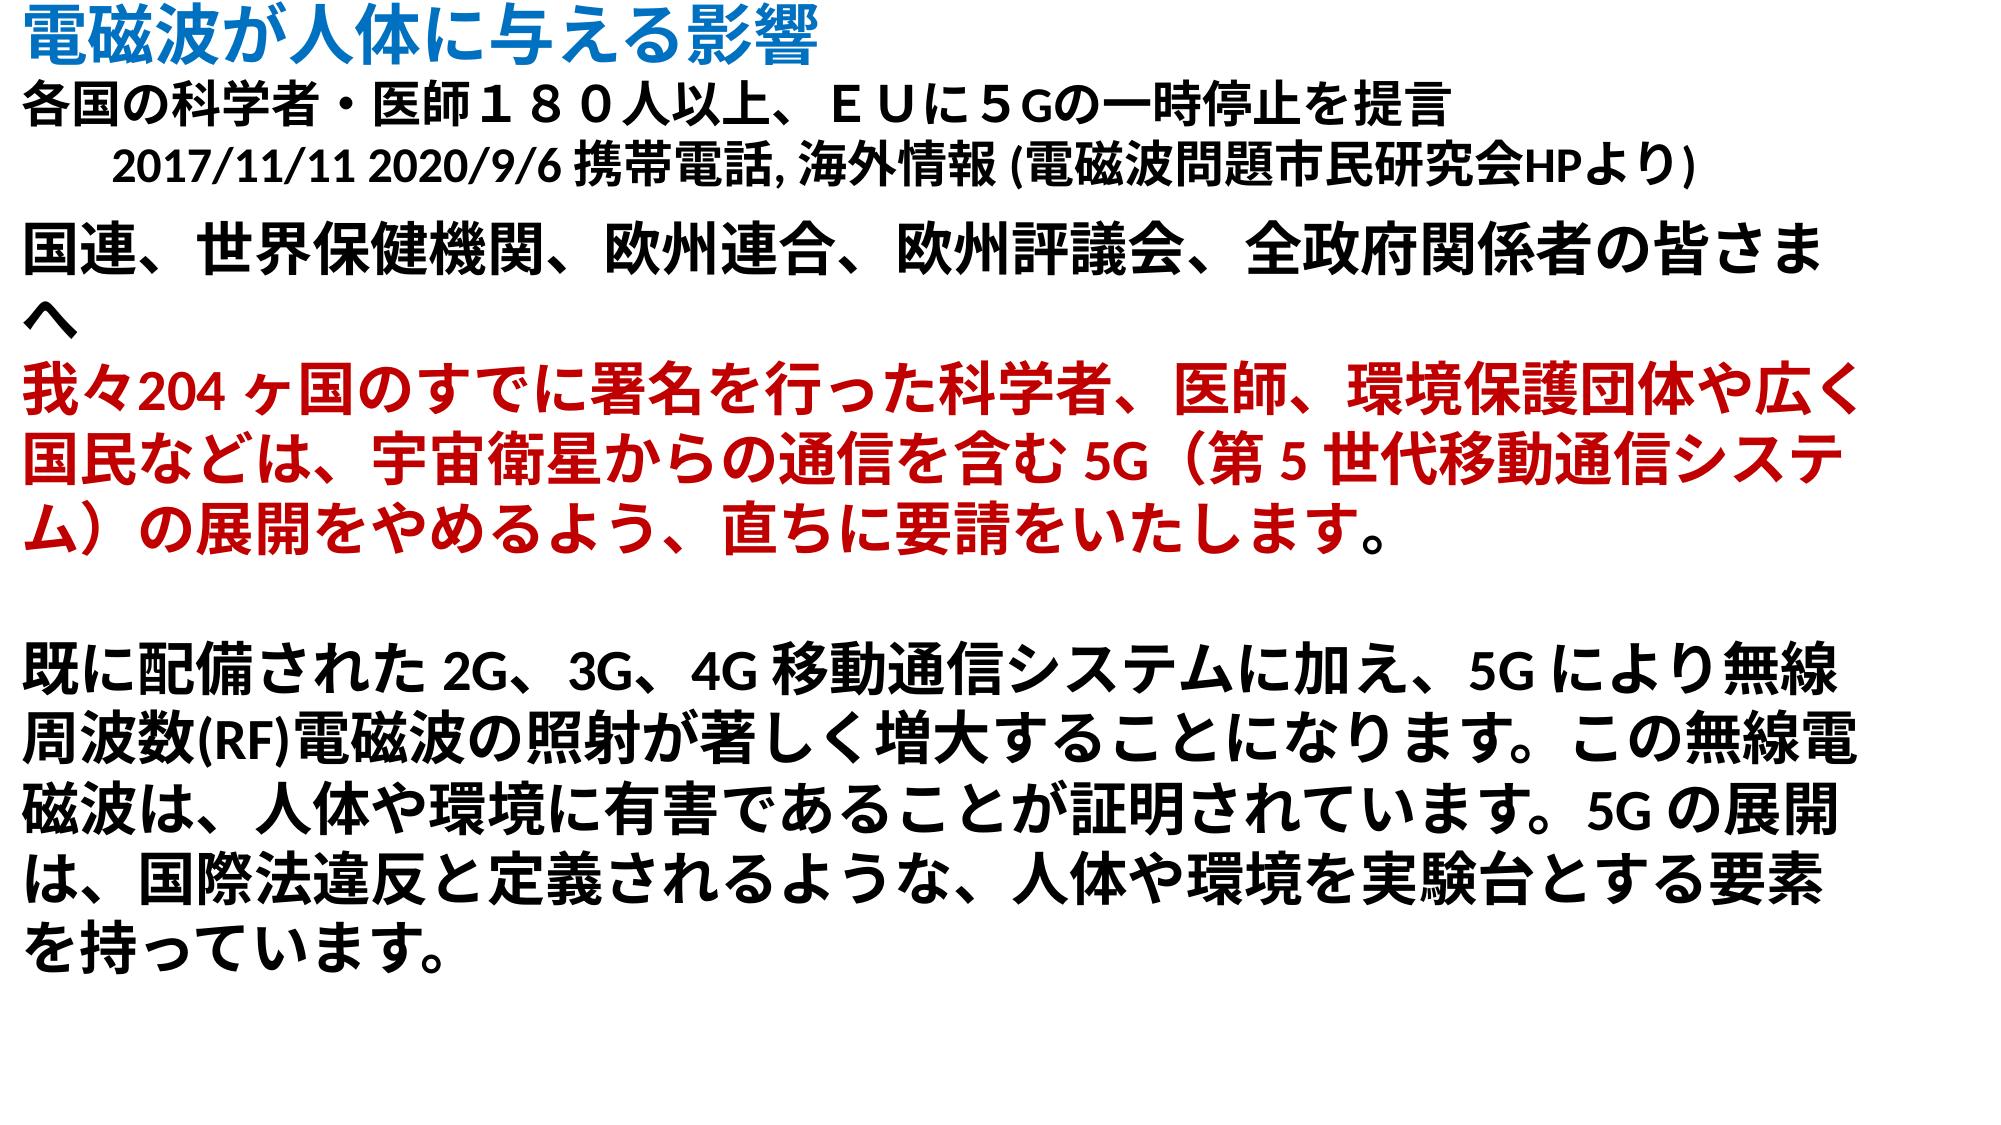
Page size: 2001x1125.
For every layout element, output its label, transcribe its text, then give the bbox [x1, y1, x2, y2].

text_box 国連、世界保健機関、欧州連合、欧州評議会、全政府関係者の皆さま へ 我々204 ヶ国のすでに署名を行った科学者、医師、環境保護団体や広く国民などは、宇宙衛星からの通信を含む 5G（第 5 世代移動通信システム）の展開をやめるよう、直ちに要請をいたします。 既に配備された 2G、3G、4G 移動通信システムに加え、5G により無線周波数(RF)電磁波の照射が著しく増大することになります。この無線電磁波は、人体や環境に有害であることが証明されています。5G の展開は、国際法違反と定義されるような、人体や環境を実験台とする要素を持っています。 [6, 204, 1888, 1125]
text_box 電磁波が人体に与える影響 各国の科学者・医師１８０人以上、ＥＵに５Gの一時停止を提言 2017/11/11 2020/9/6 携帯電話, 海外情報 (電磁波問題市民研究会HPより) [6, 0, 2000, 203]
text_box [459, 12, 1225, 88]
